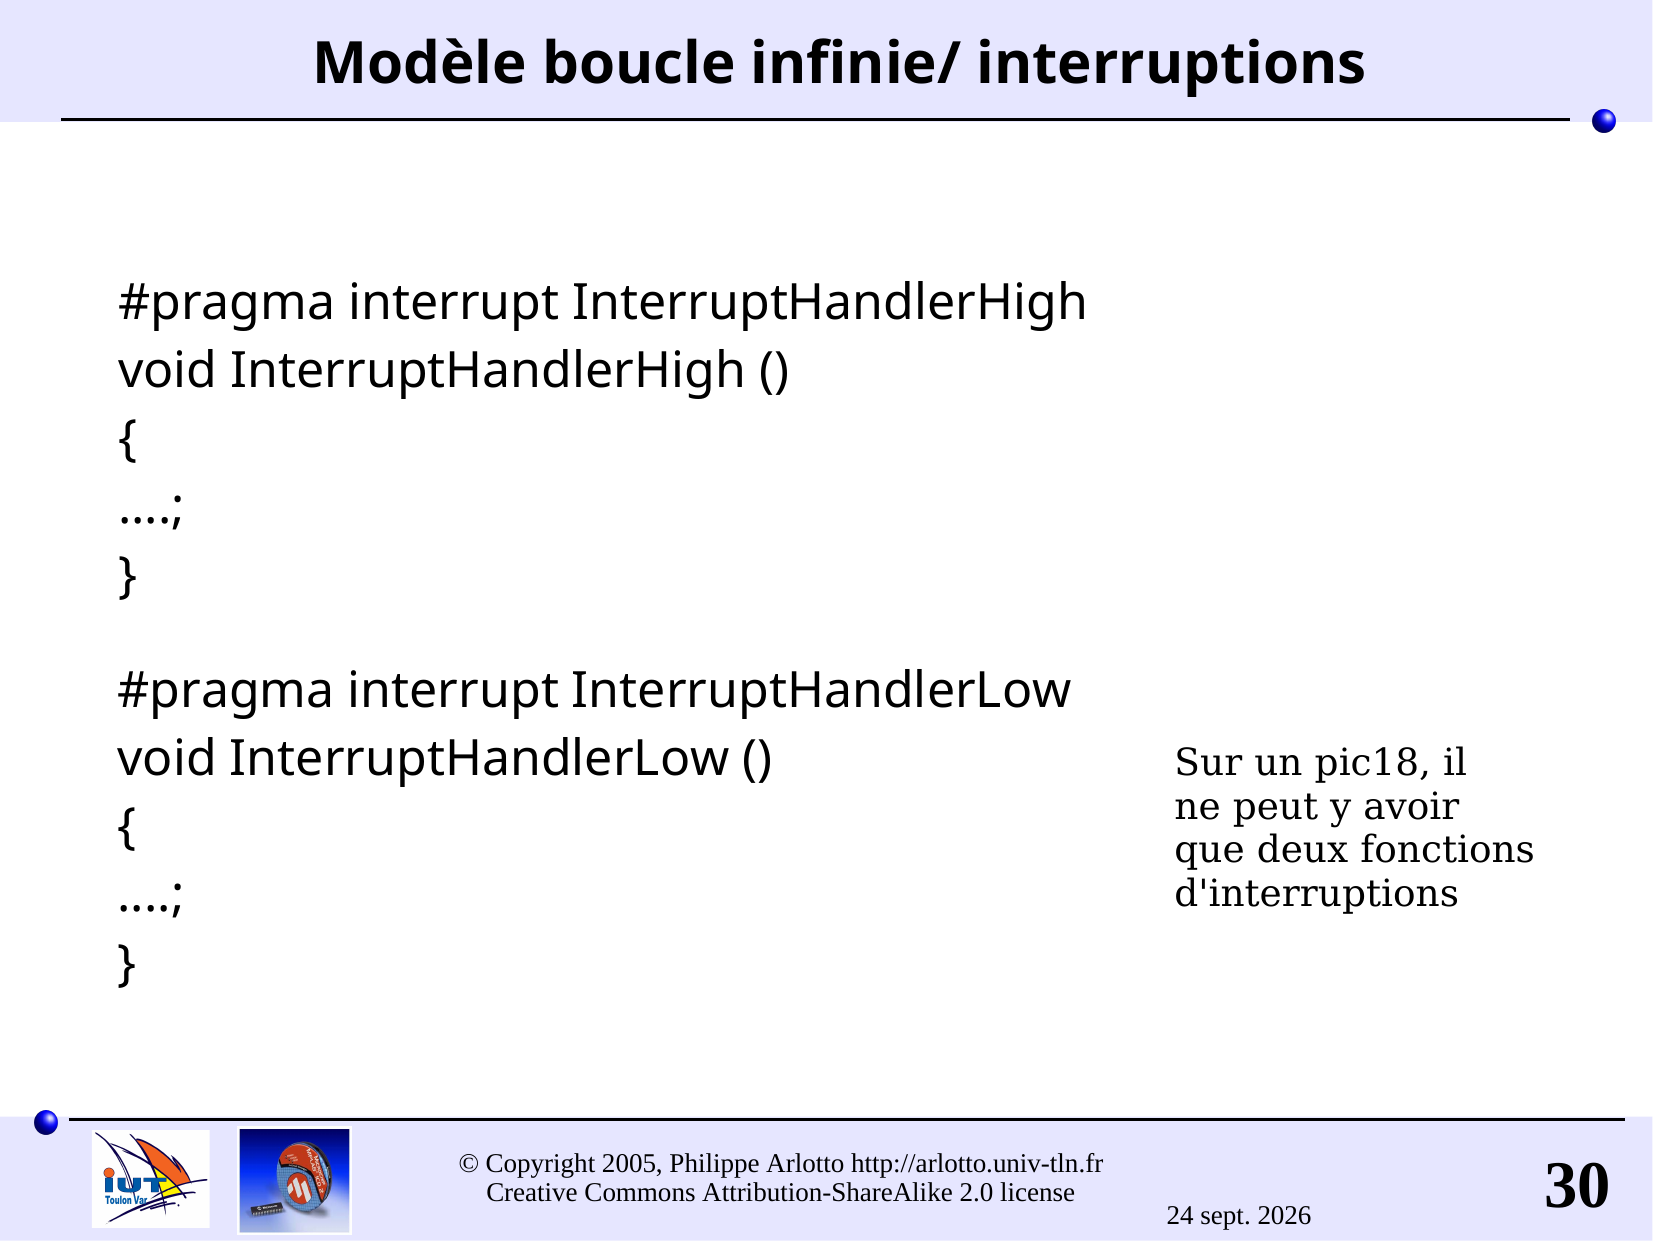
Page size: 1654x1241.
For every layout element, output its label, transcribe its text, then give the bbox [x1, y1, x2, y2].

title Modèle boucle infinie/ interruptions [95, 14, 1585, 107]
text_box Sur un pic18, il ne peut y avoir que deux fonctions d'interruptions [1174, 741, 1536, 916]
text_box #pragma interrupt InterruptHandlerHigh void InterruptHandlerHigh () { ....; } [118, 265, 991, 601]
picture [237, 1126, 352, 1235]
text_box #pragma interrupt InterruptHandlerLow void InterruptHandlerLow () { ....; } [117, 653, 1182, 989]
